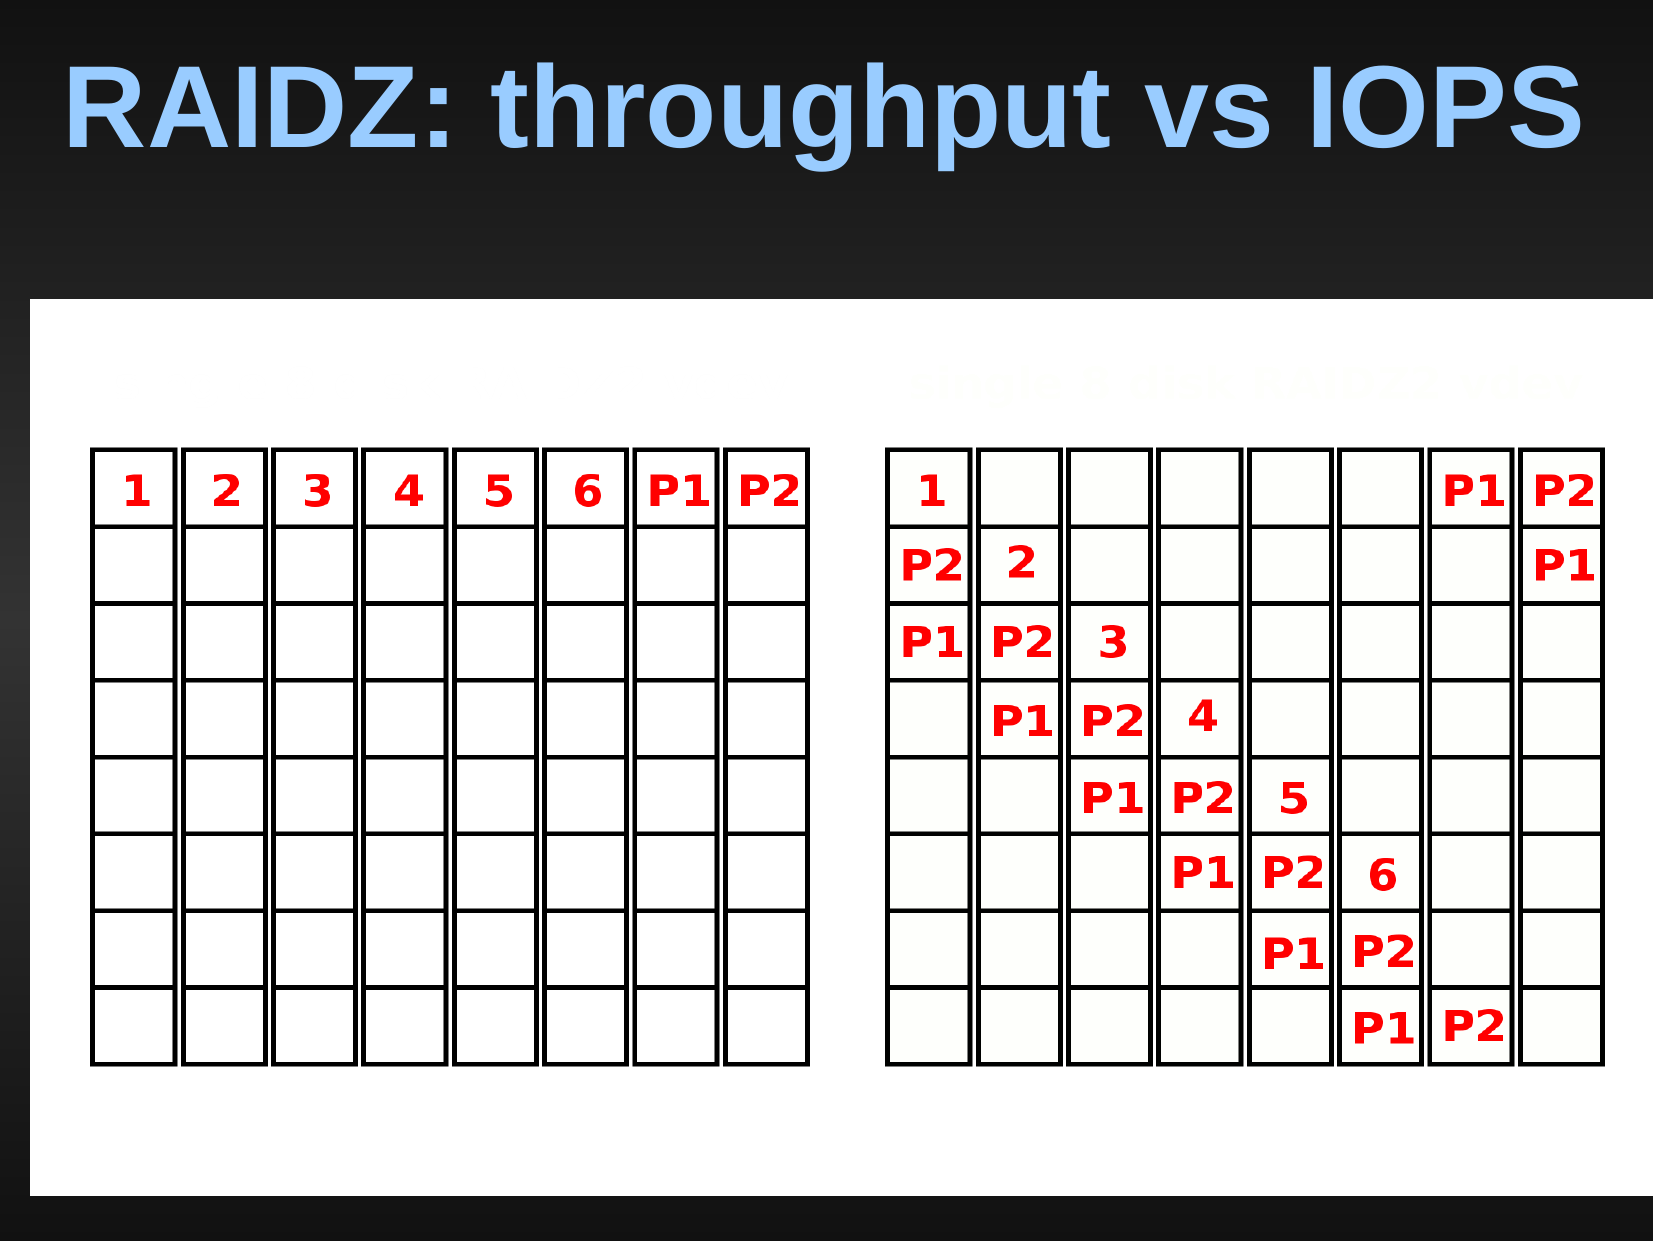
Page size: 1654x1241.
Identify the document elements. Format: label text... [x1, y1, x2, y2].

picture [30, 299, 1653, 1196]
title RAIDZ: throughput vs IOPS [0, 2, 1651, 211]
